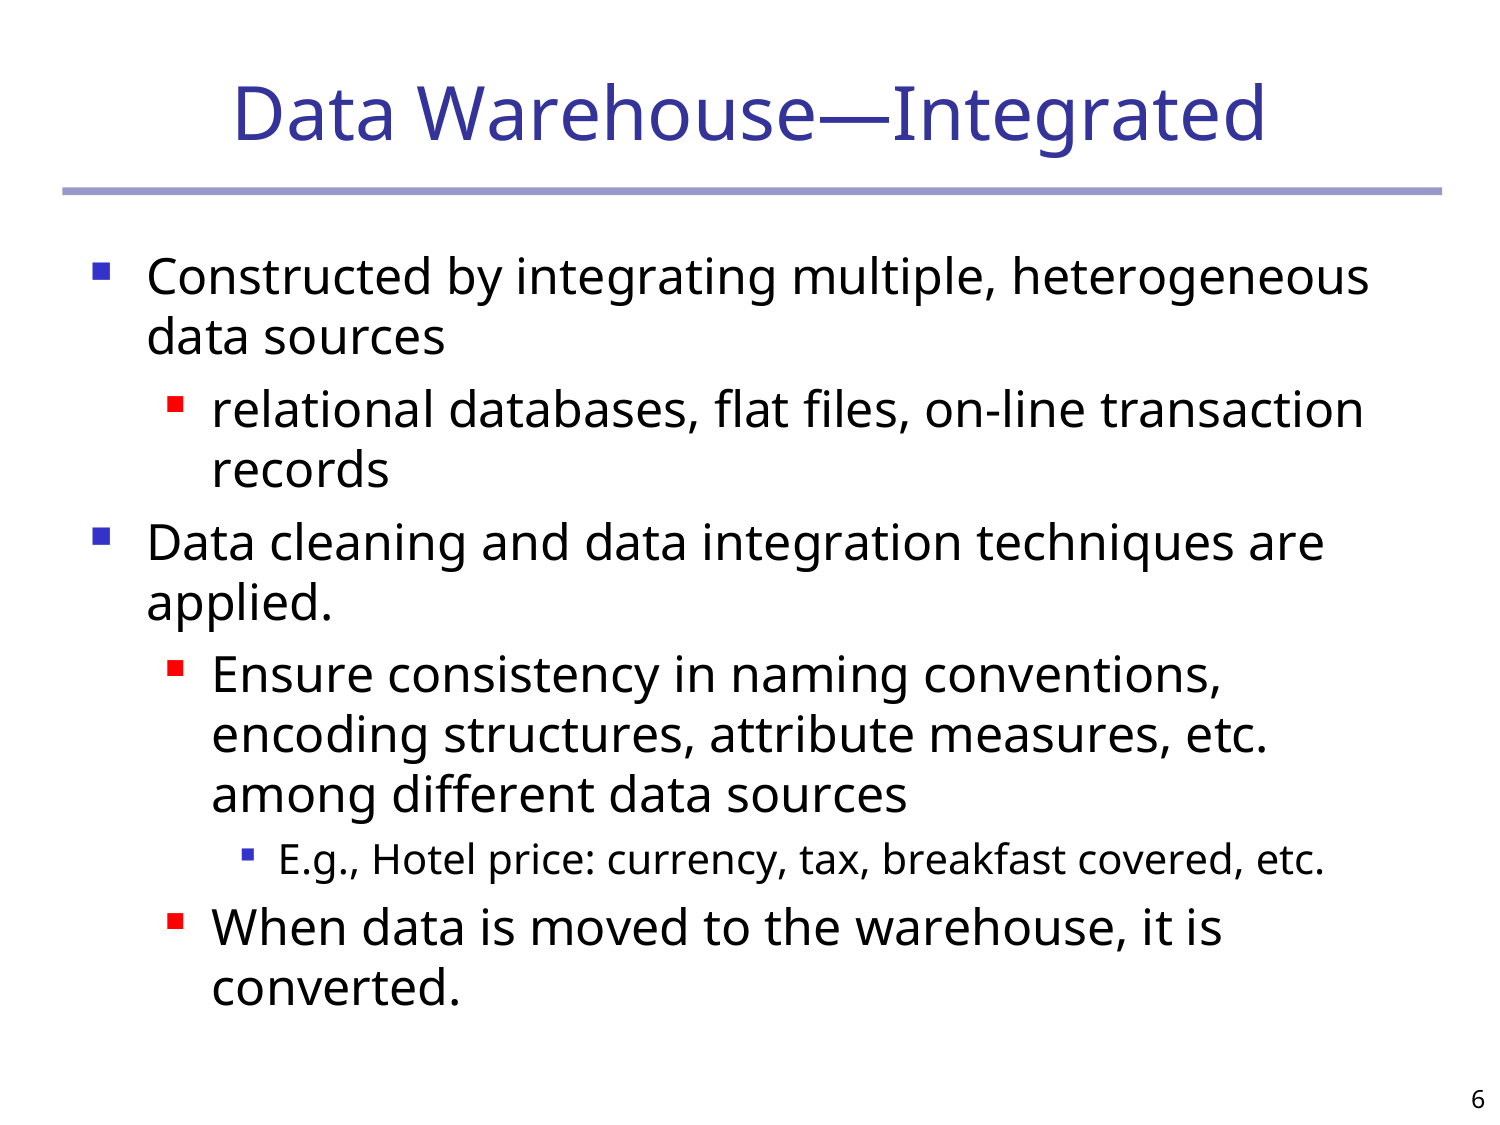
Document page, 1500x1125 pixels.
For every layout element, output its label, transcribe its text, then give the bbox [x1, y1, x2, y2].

list Constructed by integrating multiple, heterogeneous data sources relational databases, flat files, on-line transaction records Data cleaning and data integration techniques are applied. Ensure consistency in naming conventions, encoding structures, attribute measures, etc. among different data sources E.g., Hotel price: currency, tax, breakfast covered, etc. When data is moved to the warehouse, it is converted. [75, 237, 1426, 1073]
title Data Warehouse—Integrated [62, 49, 1438, 163]
text_box <number> [1187, 1050, 1500, 1125]
